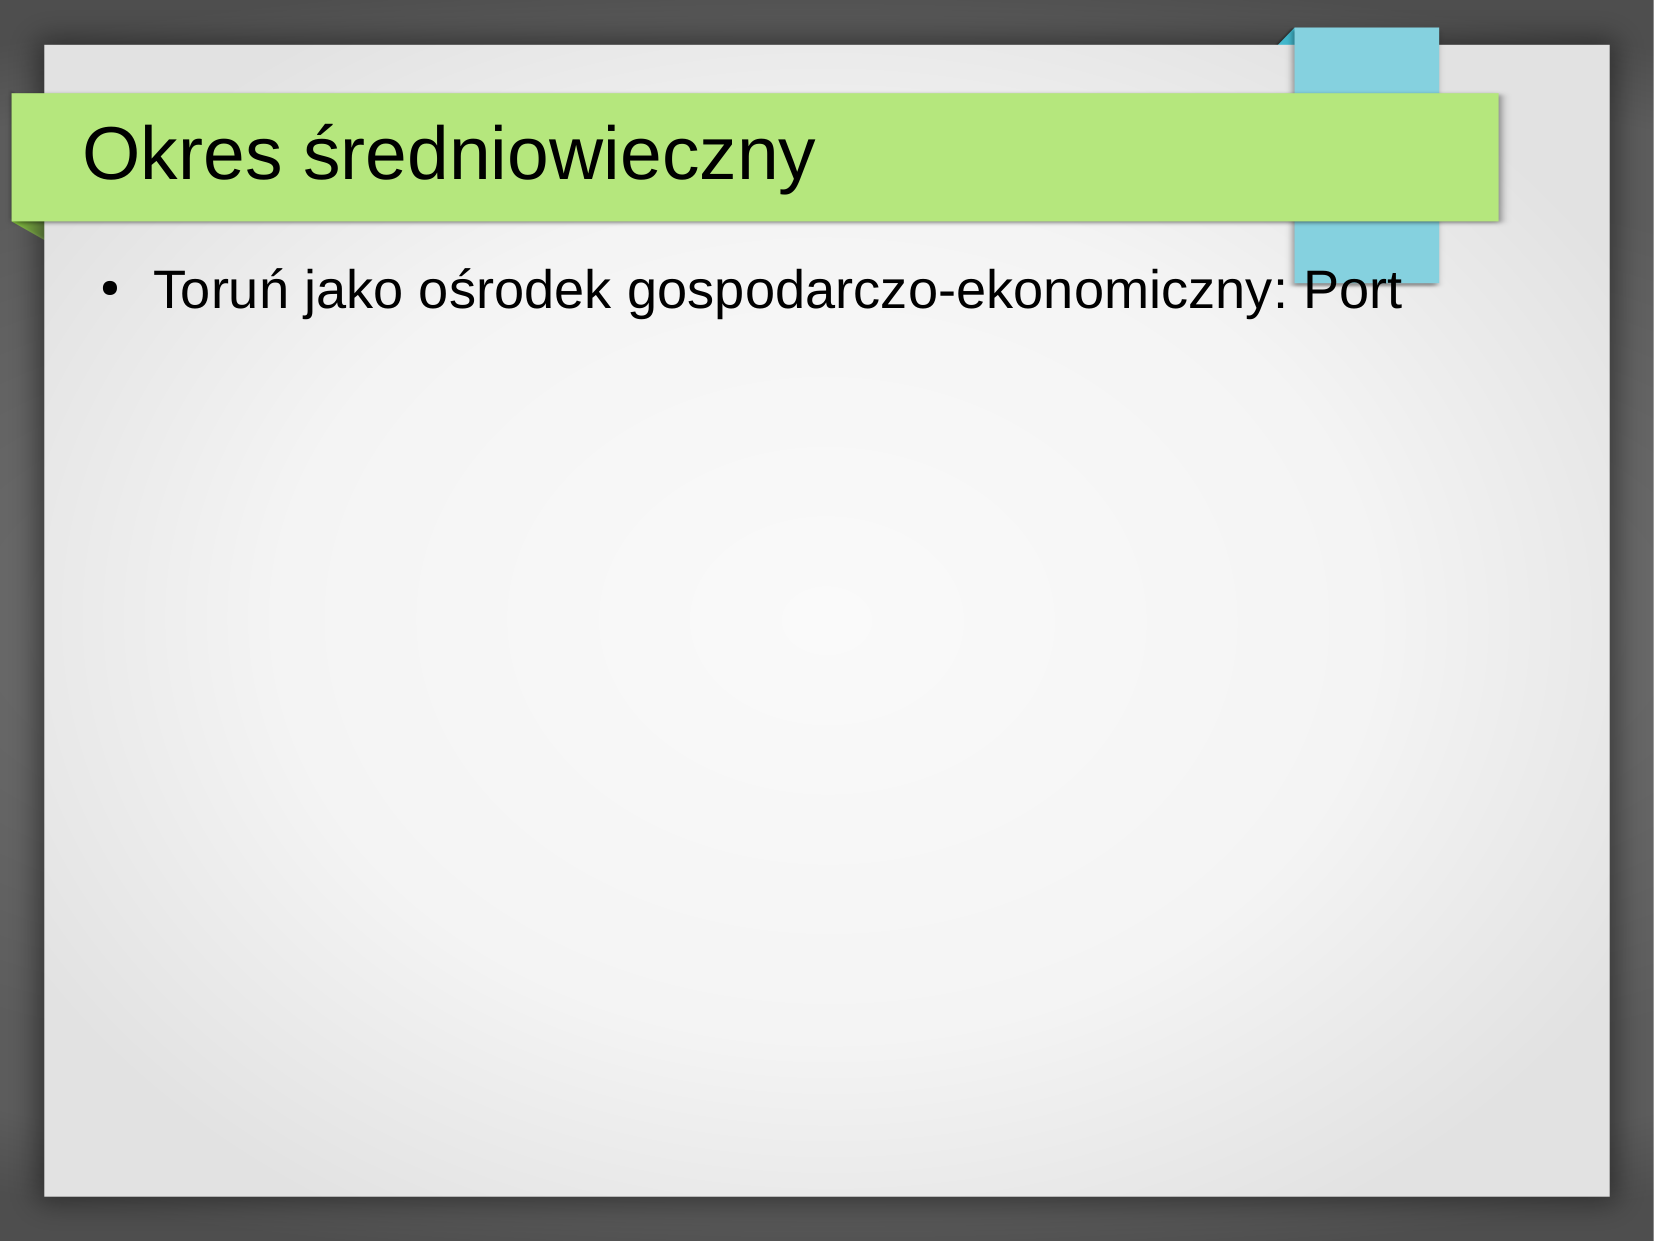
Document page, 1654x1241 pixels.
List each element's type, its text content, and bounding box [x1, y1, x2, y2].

picture [0, 0, 1654, 1241]
title Okres średniowieczny [82, 94, 1264, 213]
list Toruń jako ośrodek gospodarczo-ekonomiczny: Port [82, 259, 1571, 980]
